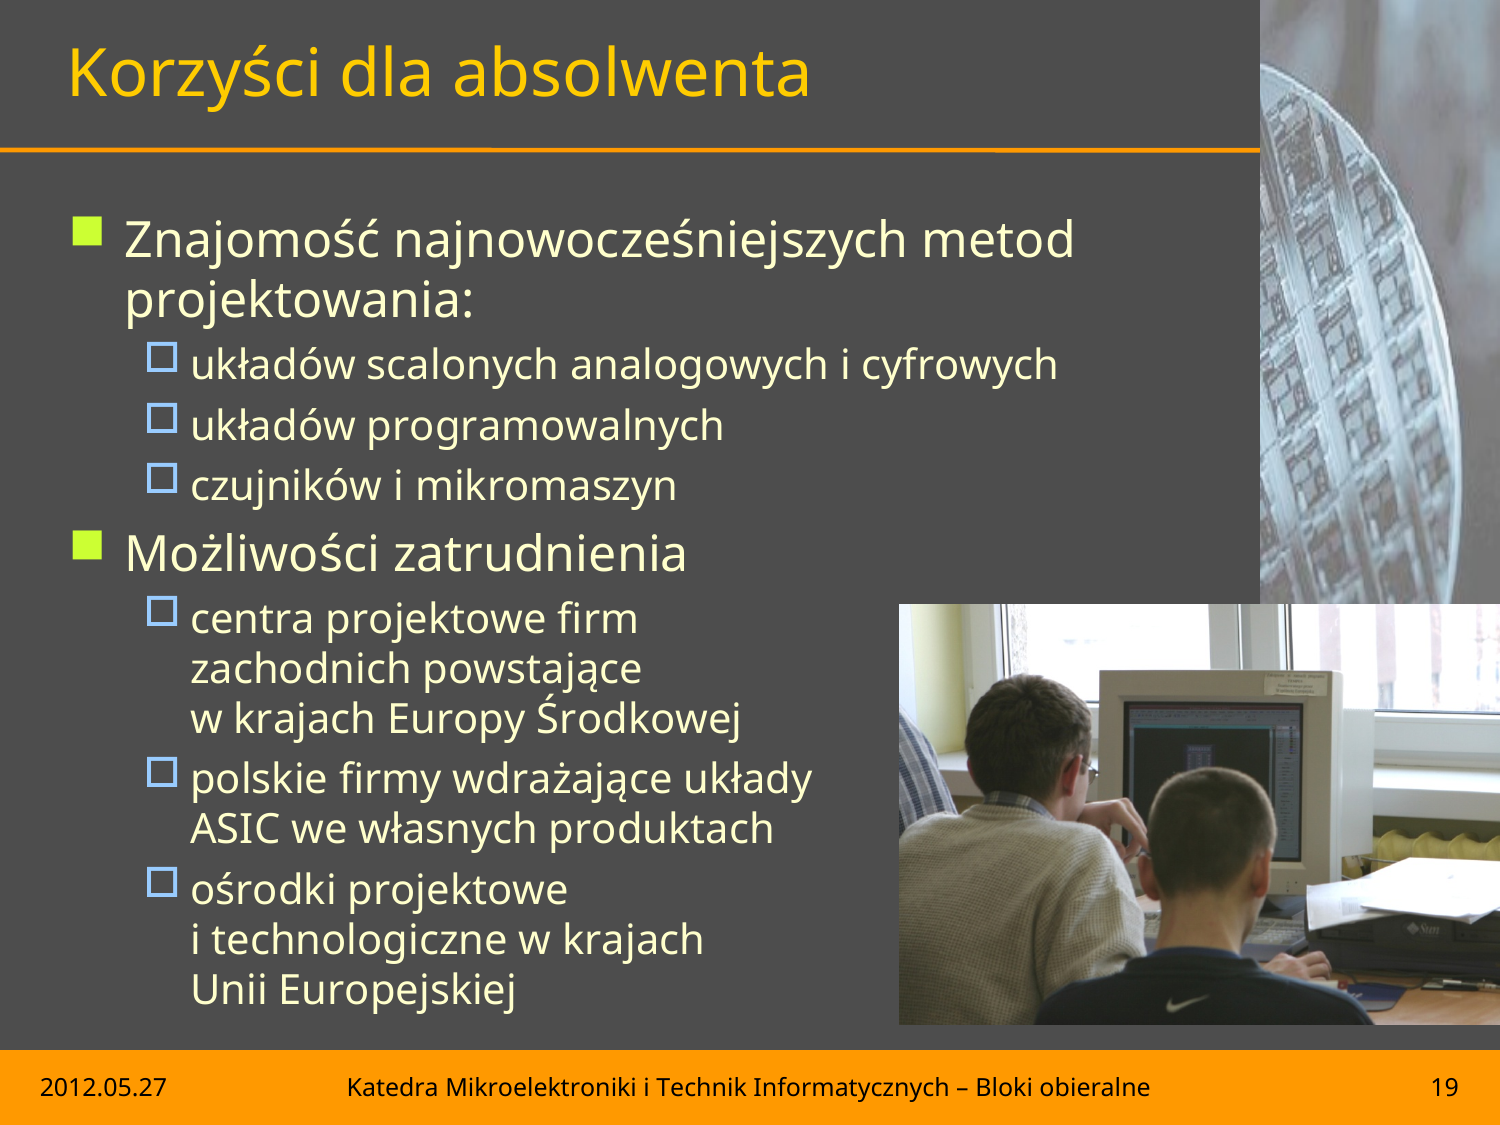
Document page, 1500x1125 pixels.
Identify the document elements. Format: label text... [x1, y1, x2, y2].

picture [899, 0, 1500, 1026]
text_box Korzyści dla absolwenta [52, 21, 1469, 118]
text_box Znajomość najnowocześniejszych metod projektowania: układów scalonych analogowych i cyfrowych układów programowalnych czujników i mikromaszyn Możliwości zatrudnienia centra projektowe firm zachodnich powstające w krajach Europy Środkowej polskie firmy wdrażające układy ASIC we własnych produktach ośrodki projektowe i technologiczne w krajach Unii Europejskiej [53, 199, 1401, 1021]
